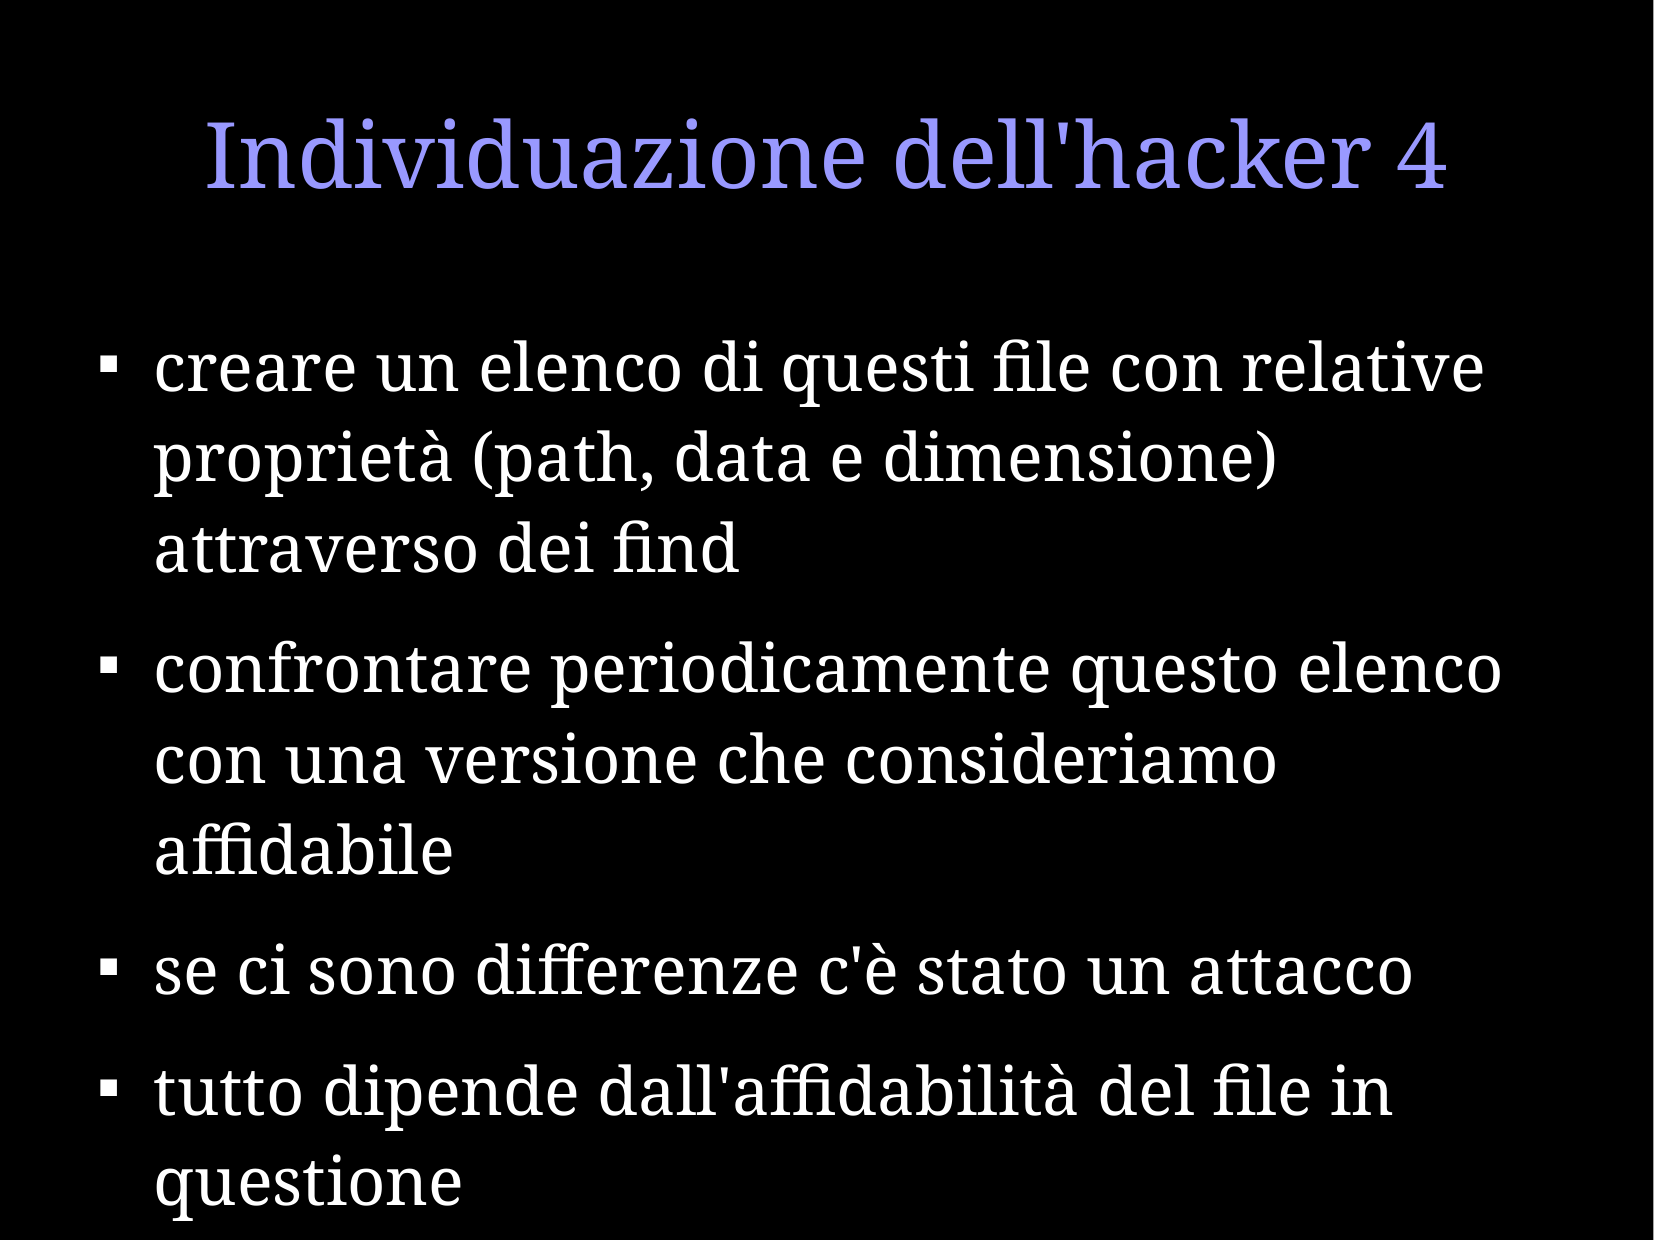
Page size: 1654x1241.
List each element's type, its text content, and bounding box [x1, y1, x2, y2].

list creare un elenco di questi file con relative proprietà (path, data e dimensione) attraverso dei find confrontare periodicamente questo elenco con una versione che consideriamo affidabile se ci sono differenze c'è stato un attacco tutto dipende dall'affidabilità del file in questione TRIPWIRE [82, 319, 1571, 1124]
title Individuazione dell'hacker 4 [82, 56, 1571, 250]
